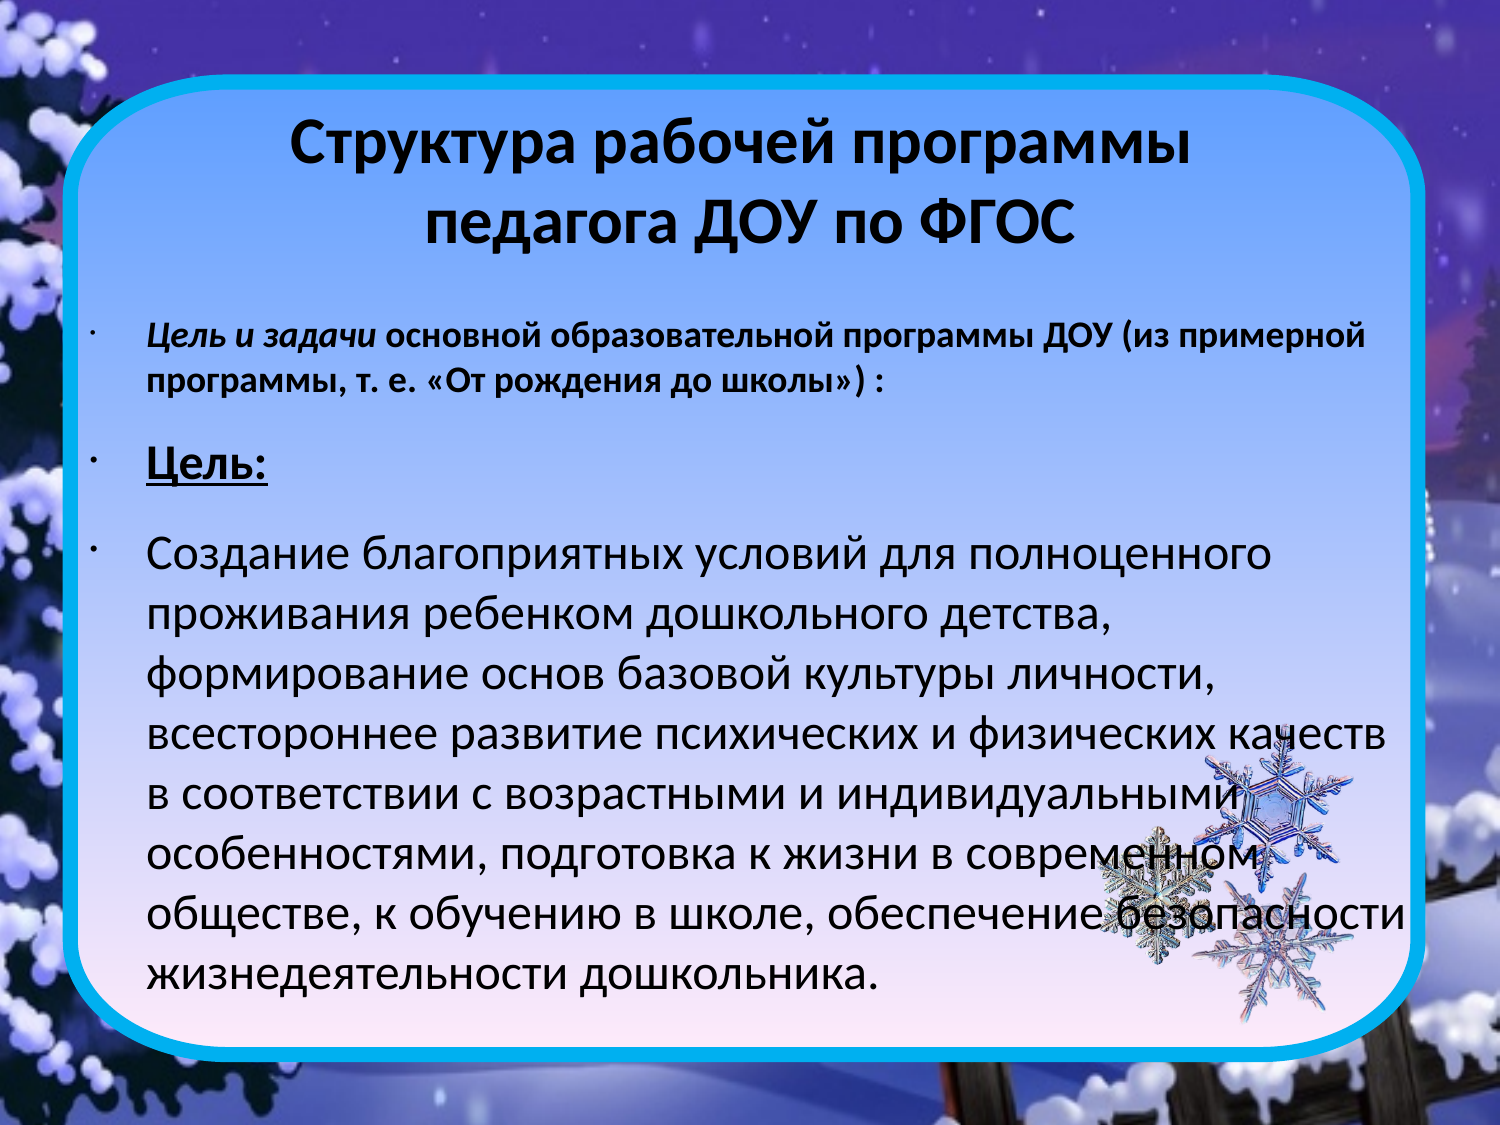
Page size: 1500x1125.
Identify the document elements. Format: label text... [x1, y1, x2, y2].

list Цель и задачи основной образовательной программы ДОУ (из примерной программы, т. е. «От рождения до школы») : Цель: Создание благоприятных условий для полноценного проживания ребенком дошкольного детства, формирование основ базовой культуры личности, всестороннее развитие психических и физических качеств в соответствии с возрастными и индивидуальными особенностями, подготовка к жизни в современном обществе, к обучению в школе, обеспечение безопасности жизнедеятельности дошкольника. [75, 302, 1425, 1005]
title Структура рабочей программы педагога ДОУ по ФГОС [75, 90, 1425, 279]
picture [0, 0, 1500, 1125]
